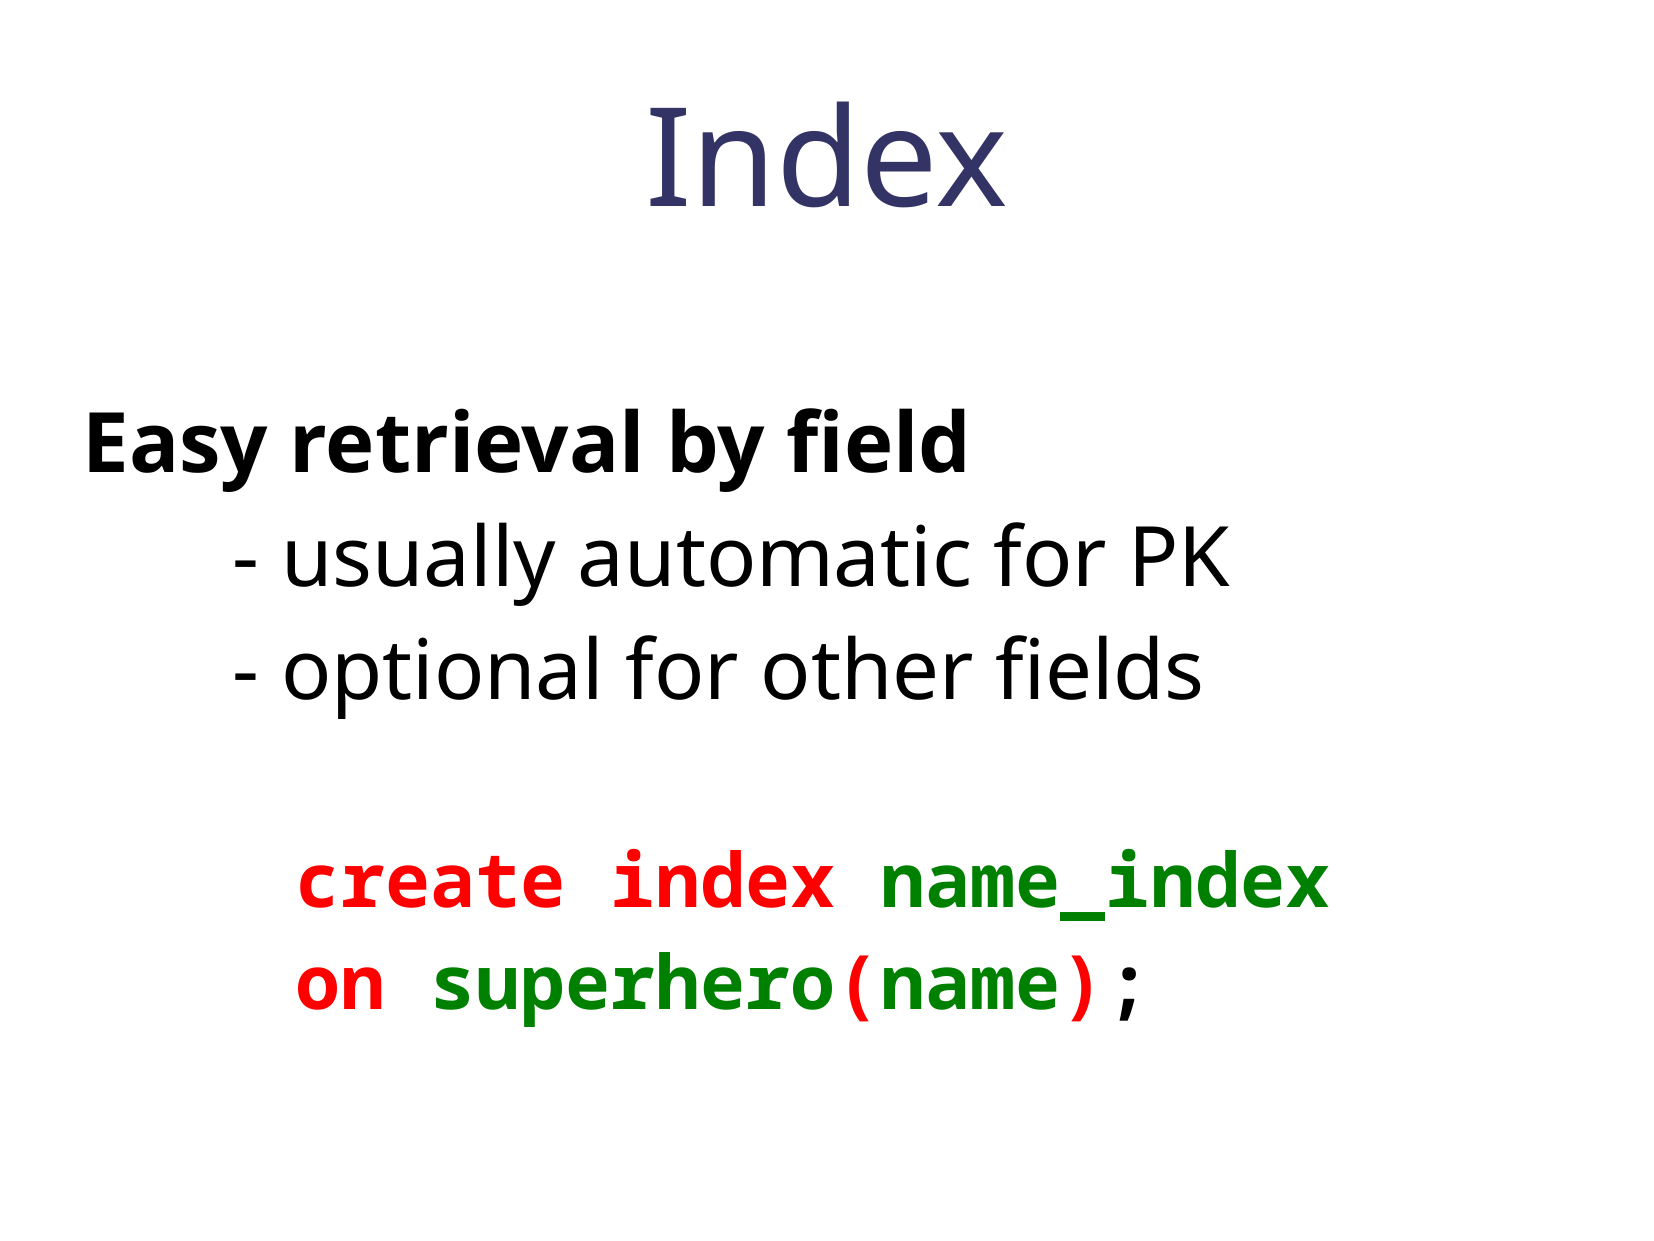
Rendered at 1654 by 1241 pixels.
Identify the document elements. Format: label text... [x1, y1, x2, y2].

text_box create index name_index on superhero(name); [295, 826, 1577, 1241]
title Index [82, 56, 1571, 250]
subtitle Easy retrieval by field - usually automatic for PK - optional for other fields [82, 383, 1571, 1094]
